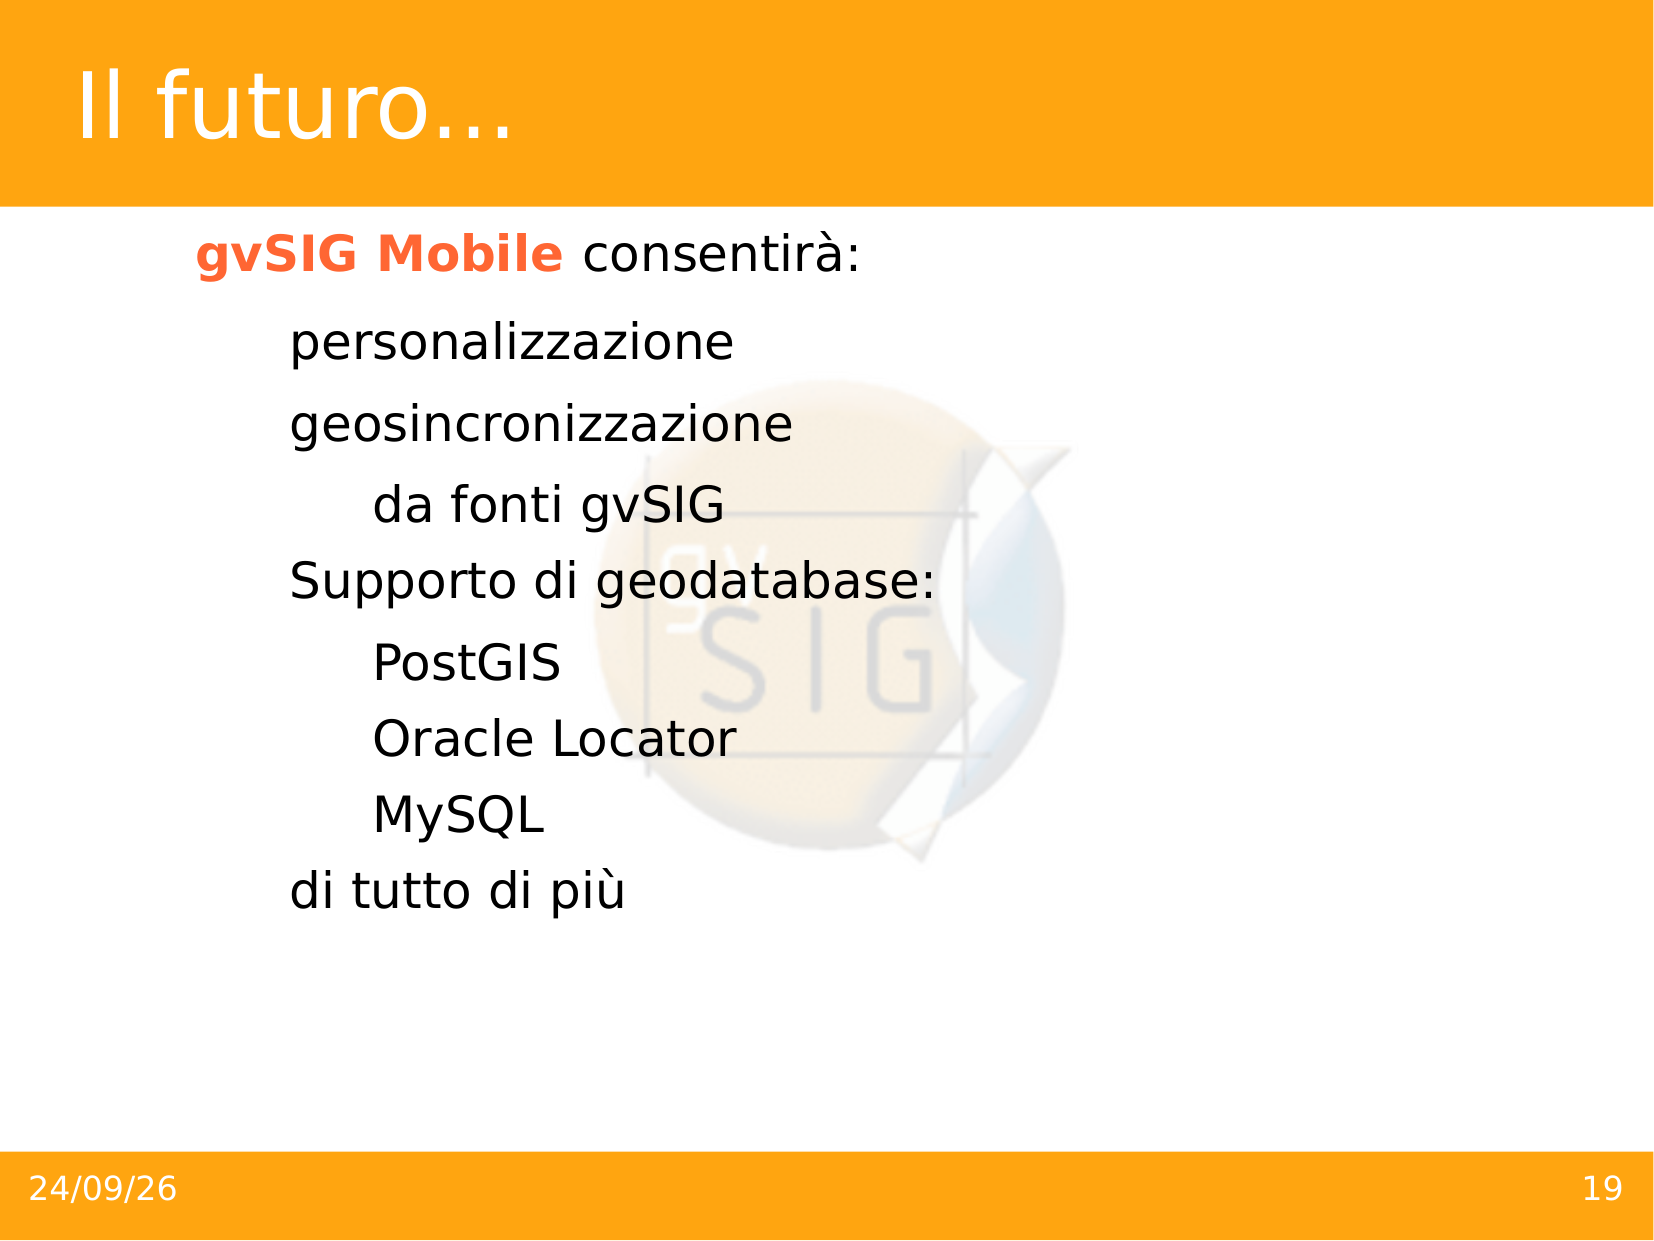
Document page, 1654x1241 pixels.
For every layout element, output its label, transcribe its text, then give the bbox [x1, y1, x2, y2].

list gvSIG Mobile consentirà: personalizzazione geosincronizzazione da fonti gvSIG Supporto di geodatabase: PostGIS Oracle Locator MySQL di tutto di più [195, 225, 1563, 1241]
title Il futuro... [74, 3, 1563, 211]
